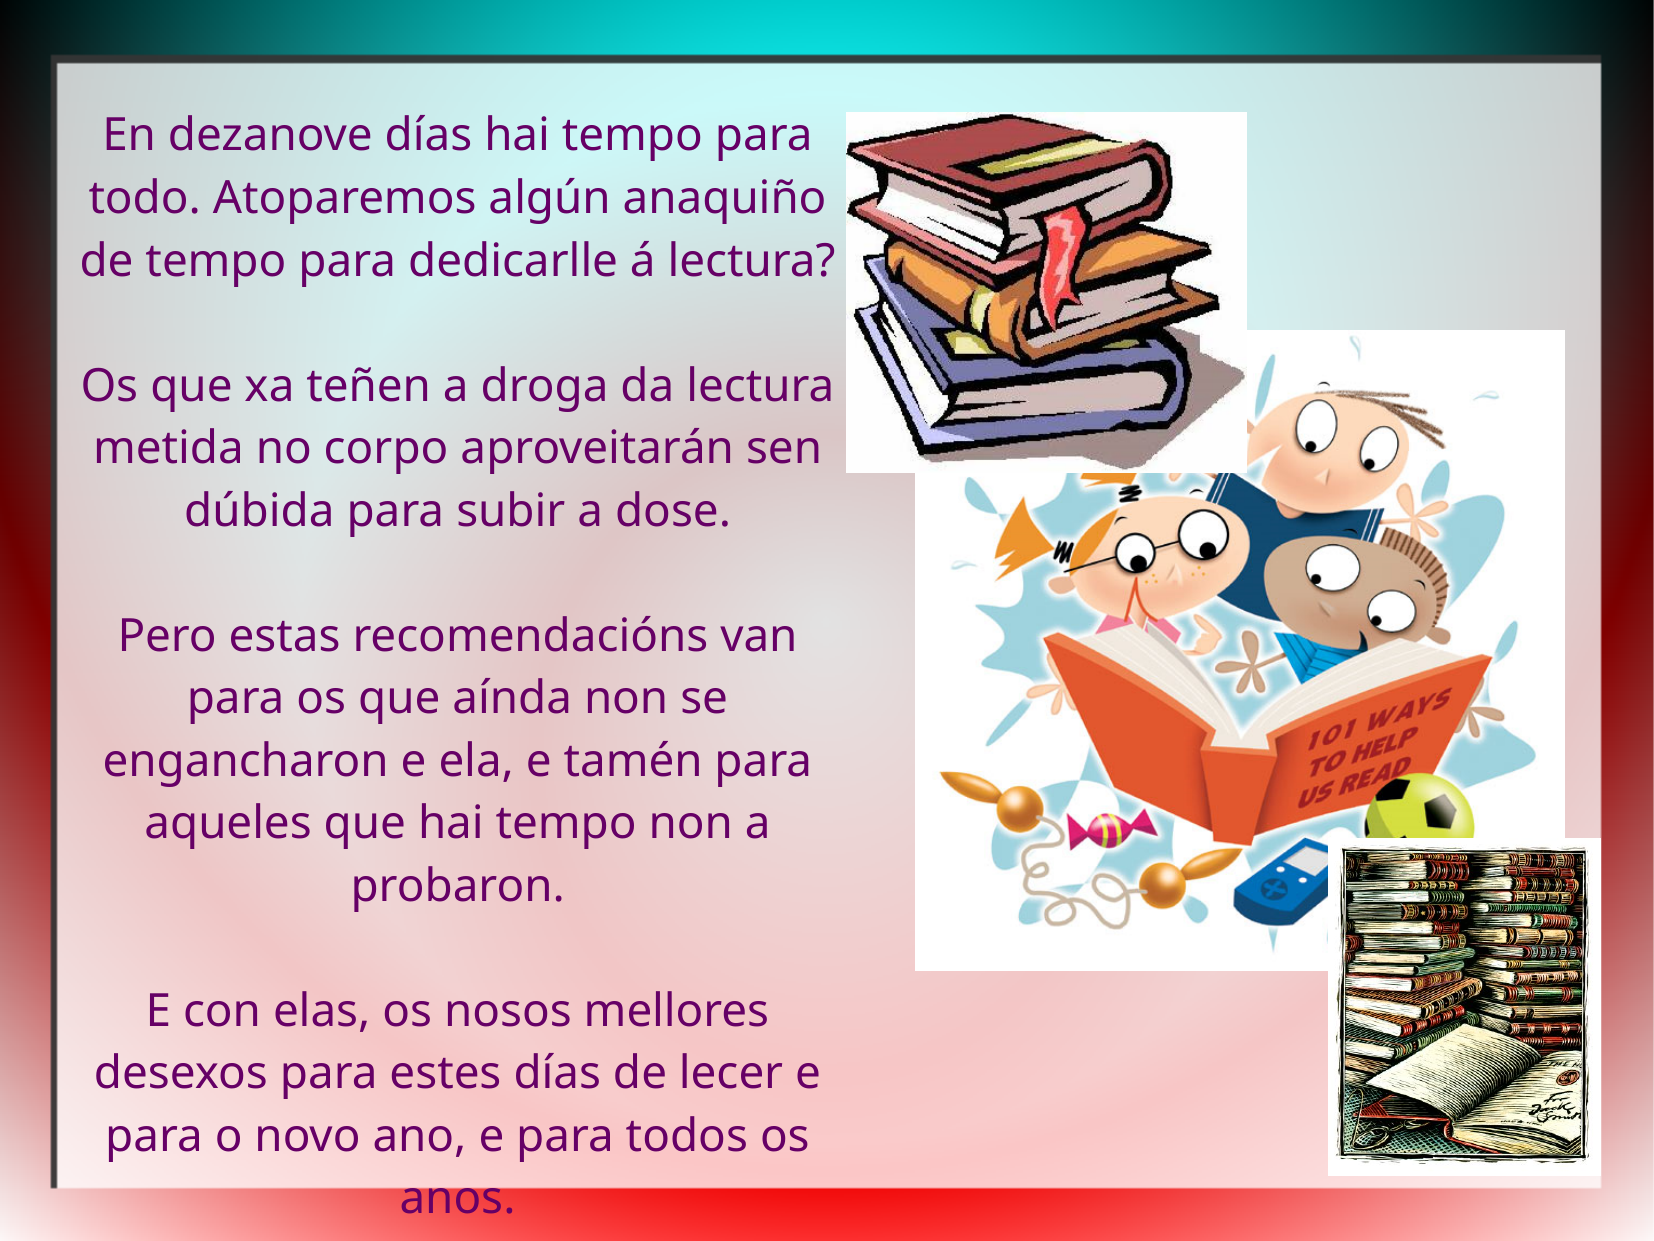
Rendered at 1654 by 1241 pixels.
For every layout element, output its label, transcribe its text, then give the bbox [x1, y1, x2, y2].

text_box En dezanove días hai tempo para todo. Atoparemos algún anaquiño de tempo para dedicarlle á lectura? Os que xa teñen a droga da lectura metida no corpo aproveitarán sen dúbida para subir a dose. Pero estas recomendacións van para os que aínda non se engancharon e ela, e tamén para aqueles que hai tempo non a probaron. E con elas, os nosos mellores desexos para estes días de lecer e para o novo ano, e para todos os anos. [59, 94, 857, 1175]
picture [0, 0, 1654, 1241]
